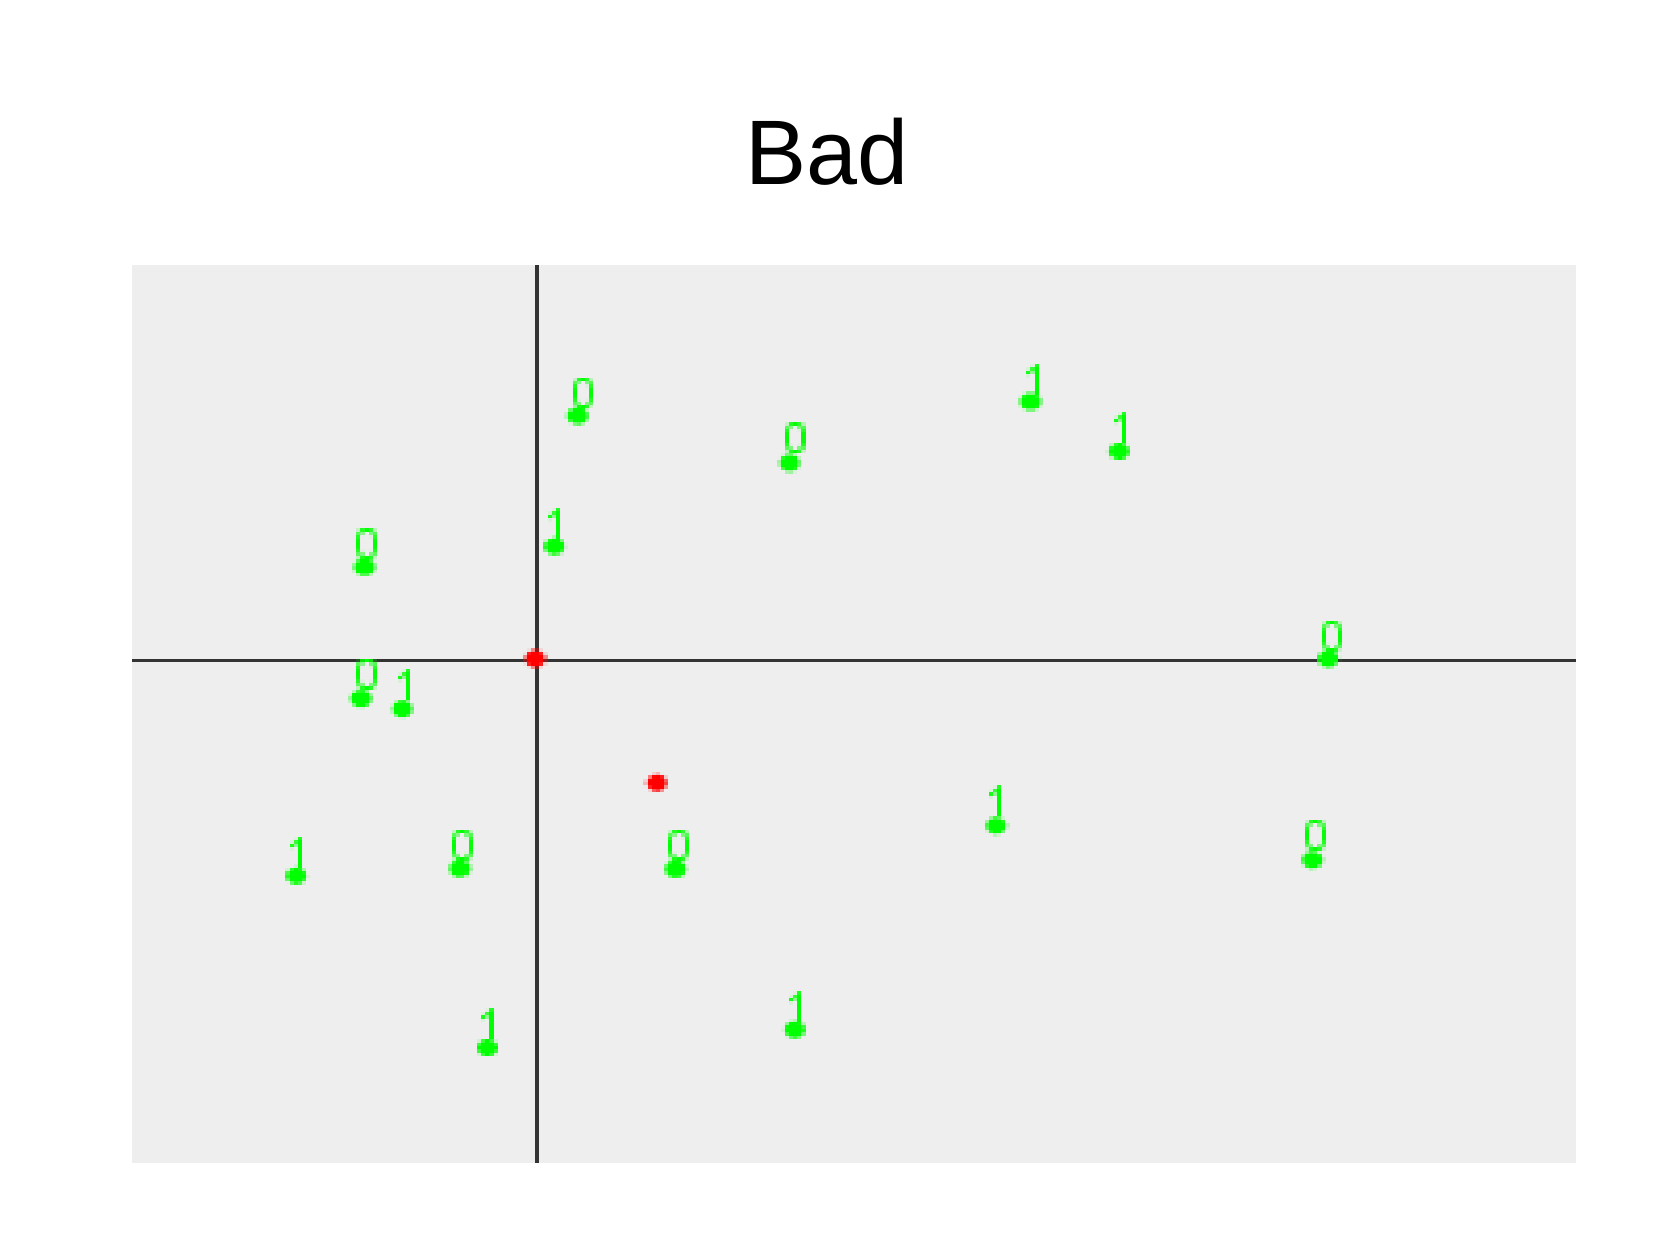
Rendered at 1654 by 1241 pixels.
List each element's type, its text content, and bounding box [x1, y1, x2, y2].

picture [132, 265, 1576, 1163]
title Bad [82, 56, 1571, 250]
